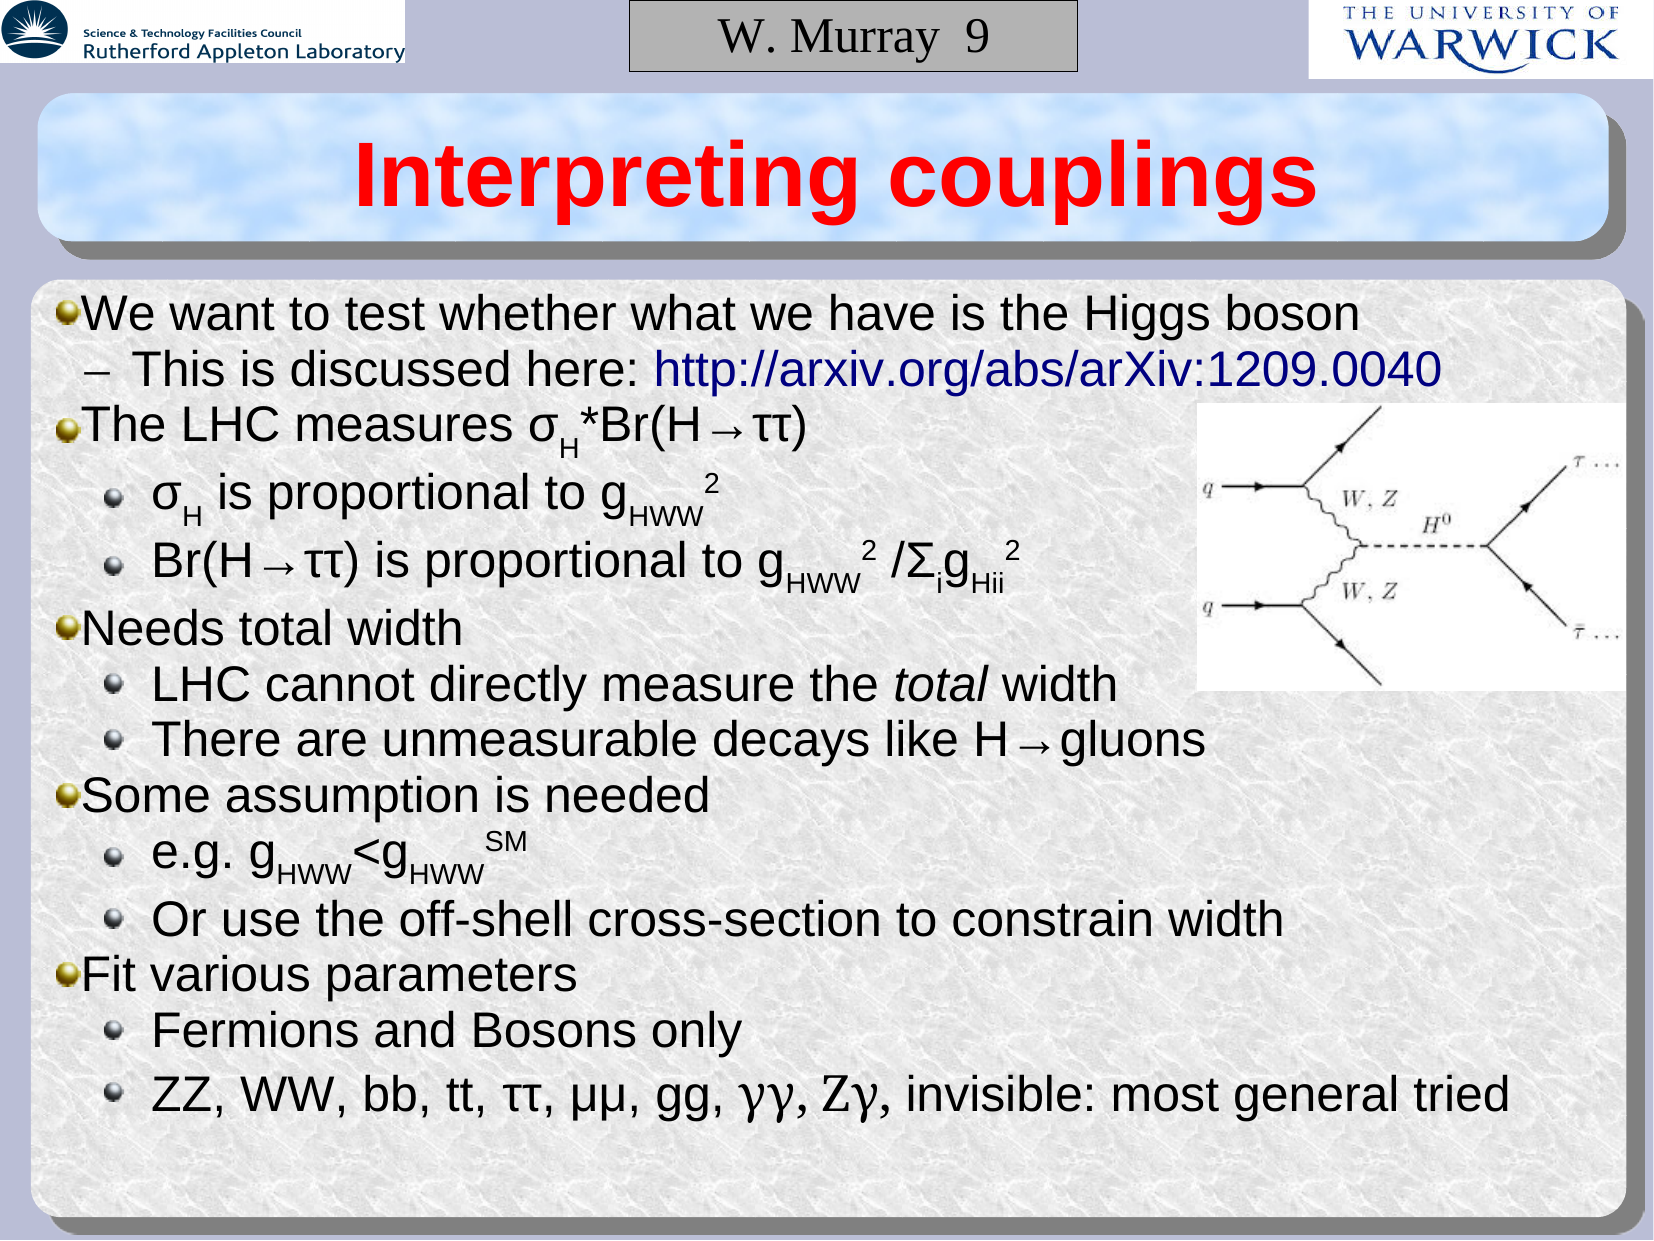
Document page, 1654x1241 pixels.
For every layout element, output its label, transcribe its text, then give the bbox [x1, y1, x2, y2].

list We want to test whether what we have is the Higgs boson This is discussed here: http://arxiv.org/abs/arXiv:1209.0040 The LHC measures σH*Br(H→ττ) σH is proportional to gHWW2 Br(H→ττ) is proportional to gHWW2 /ΣigHii2 Needs total width LHC cannot directly measure the total width There are unmeasurable decays like H→gluons Some assumption is needed e.g. gHWW<gHWWSM Or use the off-shell cross-section to constrain width Fit various parameters Fermions and Bosons only ZZ, WW, bb, tt, ττ, μμ, gg, γγ, Zγ, invisible: most general tried [56, 285, 1542, 1193]
picture [0, 0, 405, 63]
picture [37, 93, 1609, 242]
picture [1308, 0, 1654, 79]
title Interpreting couplings [90, 101, 1584, 249]
picture [30, 279, 1627, 1218]
